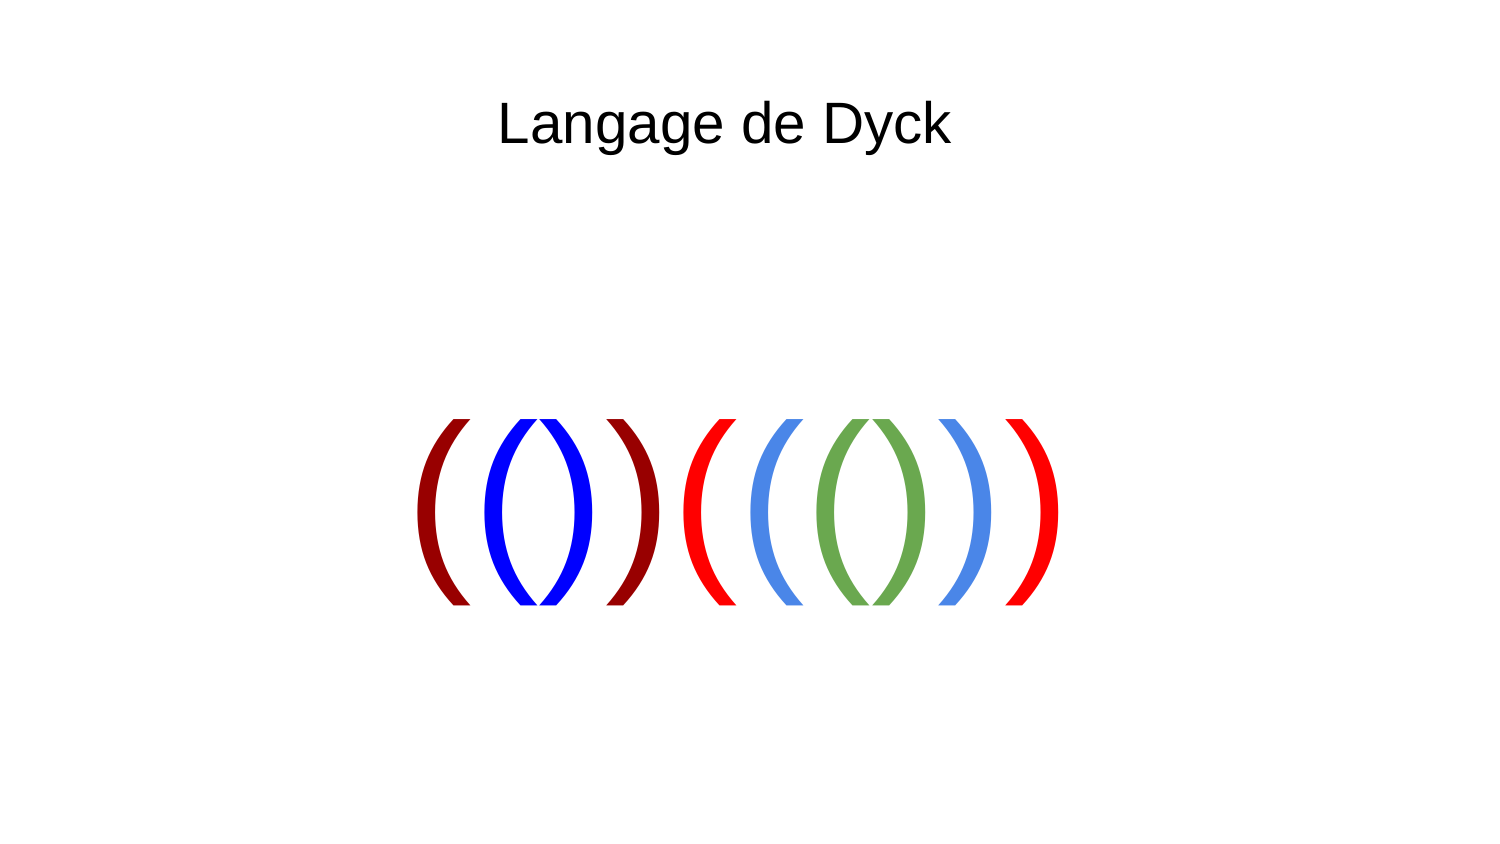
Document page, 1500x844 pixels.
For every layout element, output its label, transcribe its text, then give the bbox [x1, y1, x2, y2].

title Langage de Dyck [482, 70, 1017, 165]
list (())((())) [390, 349, 1231, 708]
